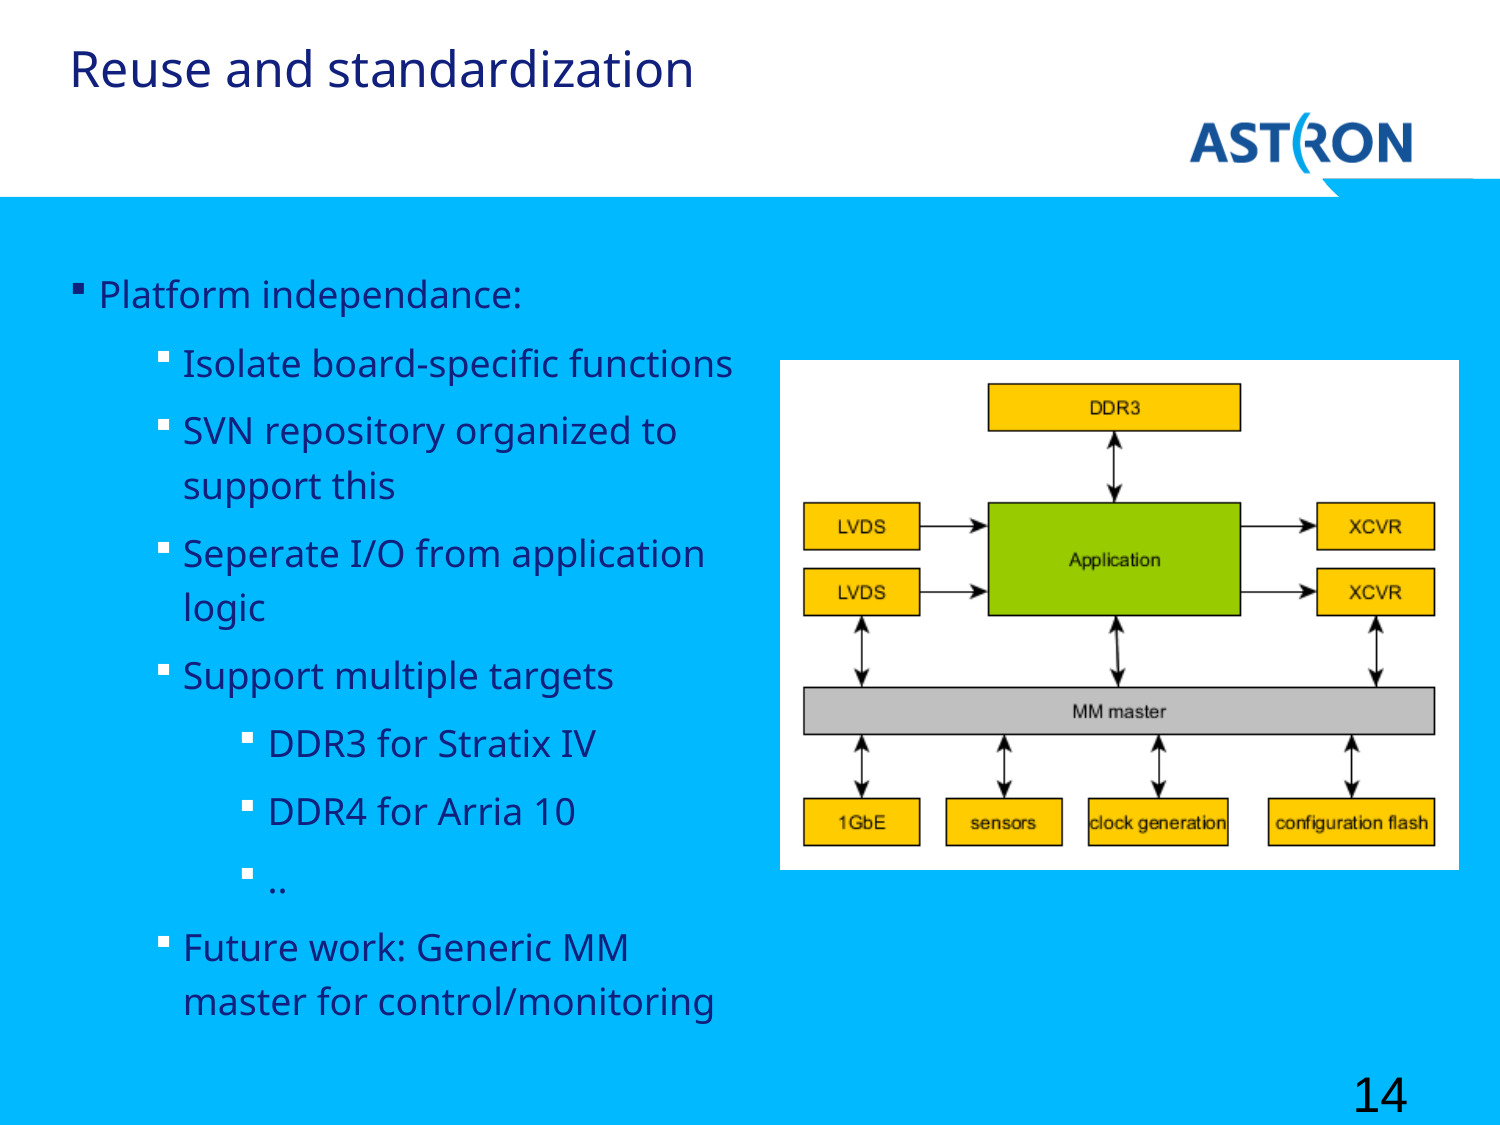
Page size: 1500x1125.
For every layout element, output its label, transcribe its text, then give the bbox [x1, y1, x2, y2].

title Reuse and standardization [69, 37, 1075, 188]
list Platform independance: Isolate board-specific functions SVN repository organized to support this Seperate I/O from application logic Support multiple targets DDR3 for Stratix IV DDR4 for Arria 10 .. Future work: Generic MM master for control/monitoring [70, 262, 751, 1032]
list [751, 262, 1408, 1032]
picture [781, 361, 1458, 869]
picture [0, 0, 1500, 196]
